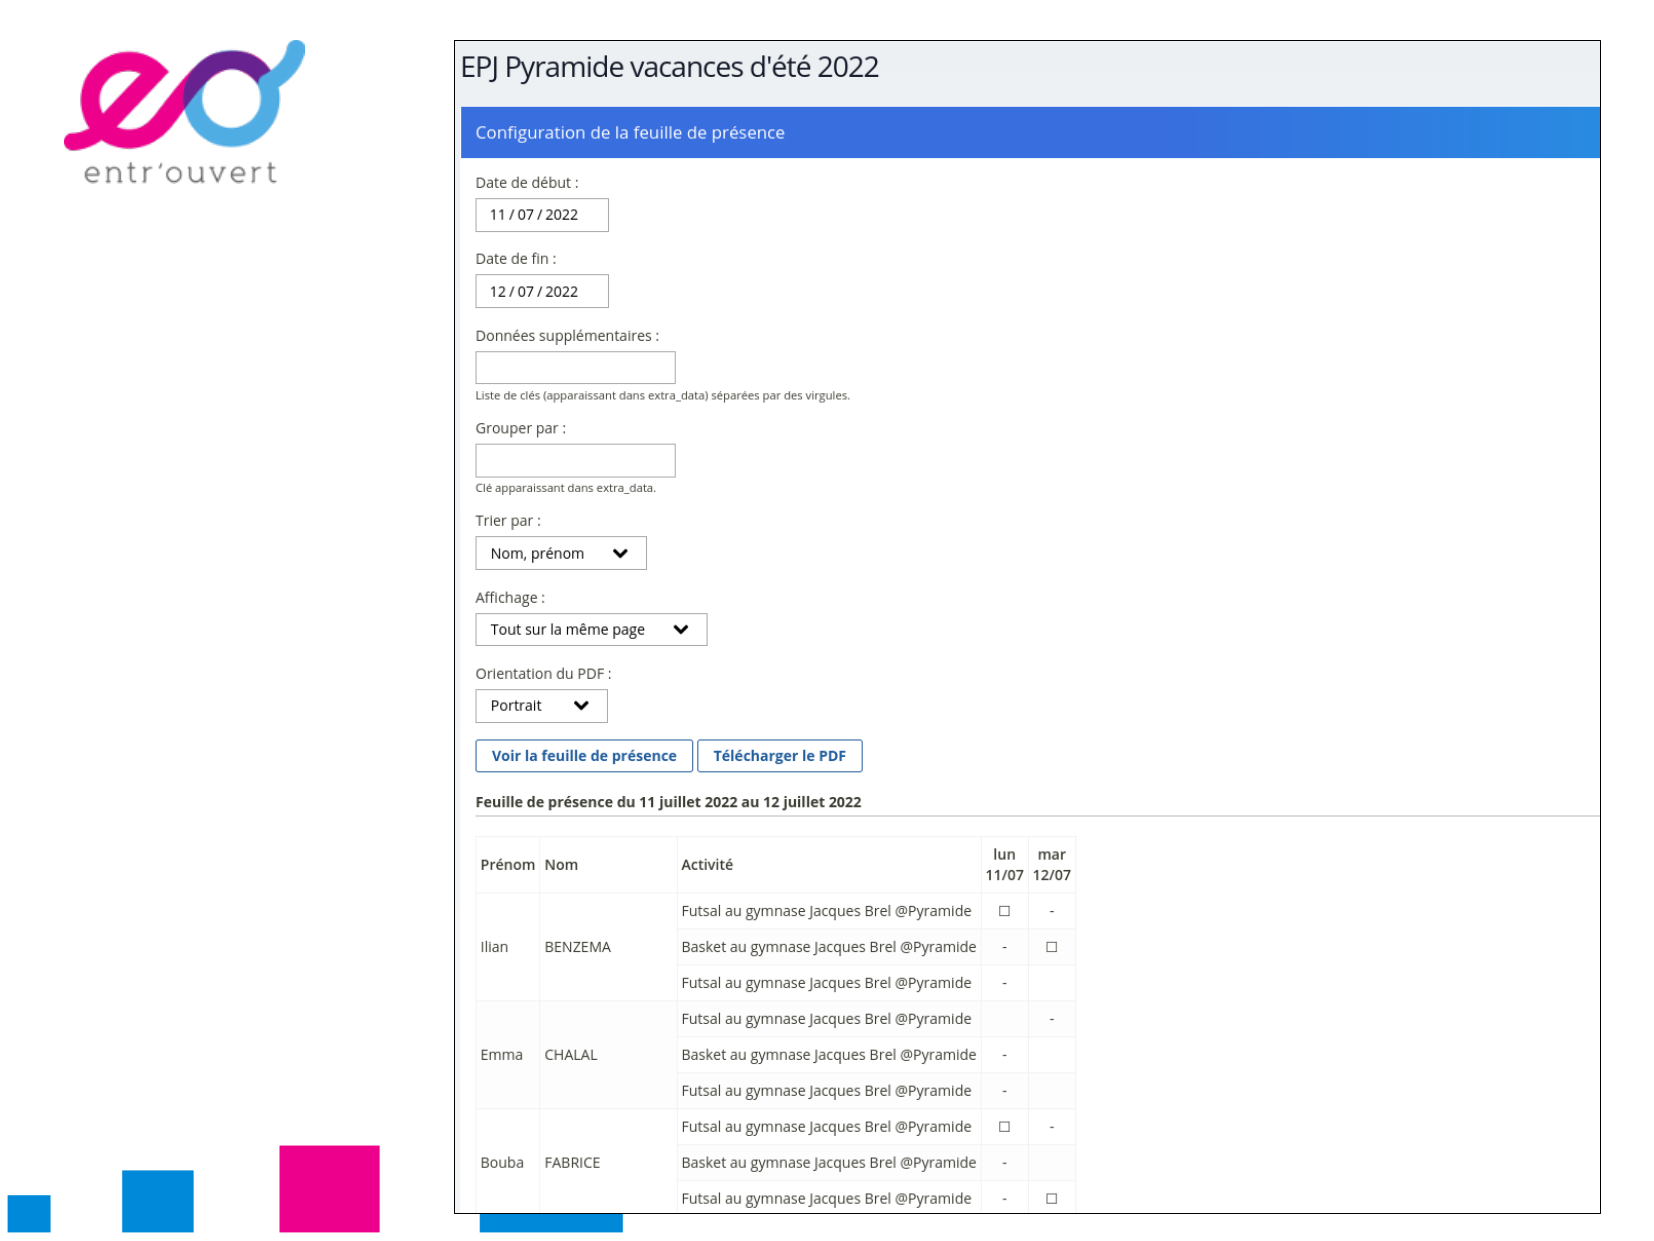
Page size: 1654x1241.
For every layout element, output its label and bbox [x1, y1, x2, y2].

picture [5, 1106, 626, 1235]
picture [64, 40, 305, 184]
picture [455, 40, 1600, 1213]
